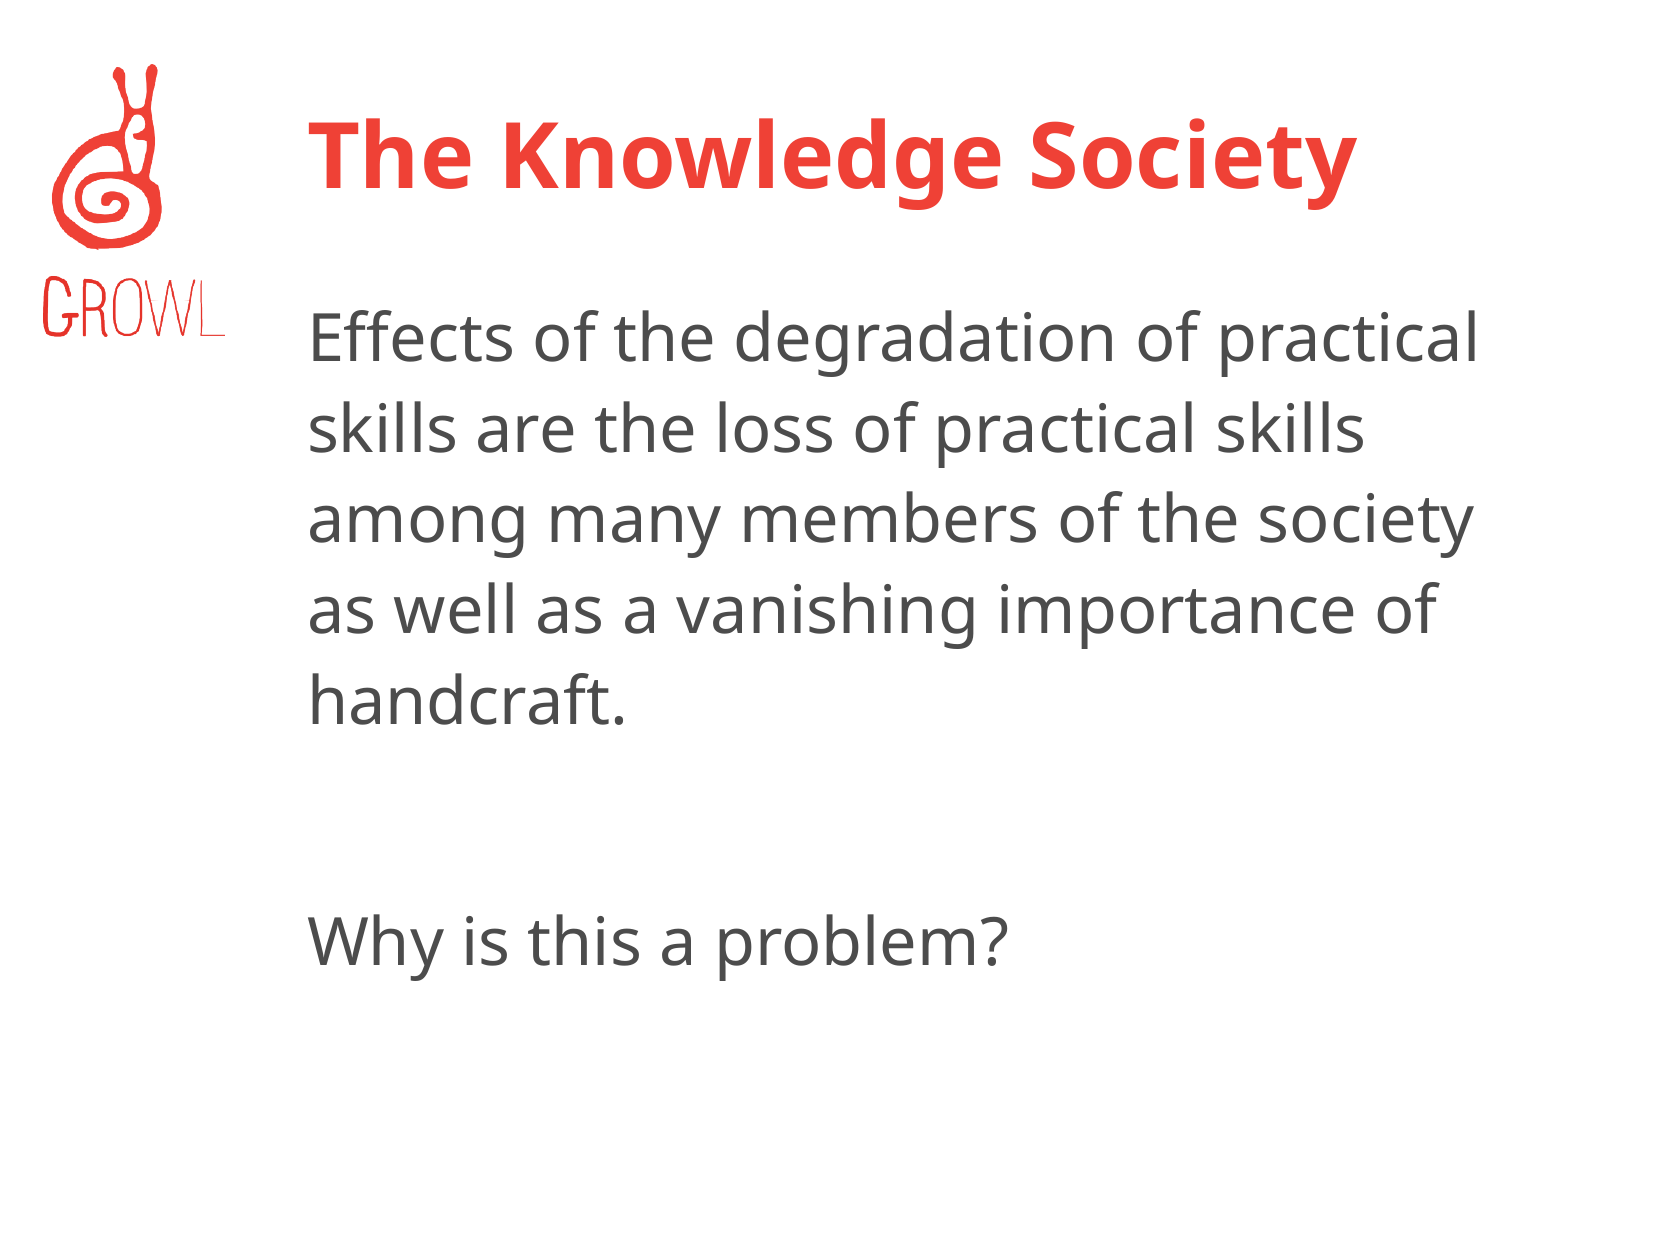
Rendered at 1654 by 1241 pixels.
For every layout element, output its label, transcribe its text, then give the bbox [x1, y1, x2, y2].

picture [43, 64, 225, 337]
list Effects of the degradation of practical skills are the loss of practical skills among many members of the society as well as a vanishing importance of handcraft. Why is this a problem? [307, 290, 1538, 1010]
title The Knowledge Society [307, 49, 1571, 257]
